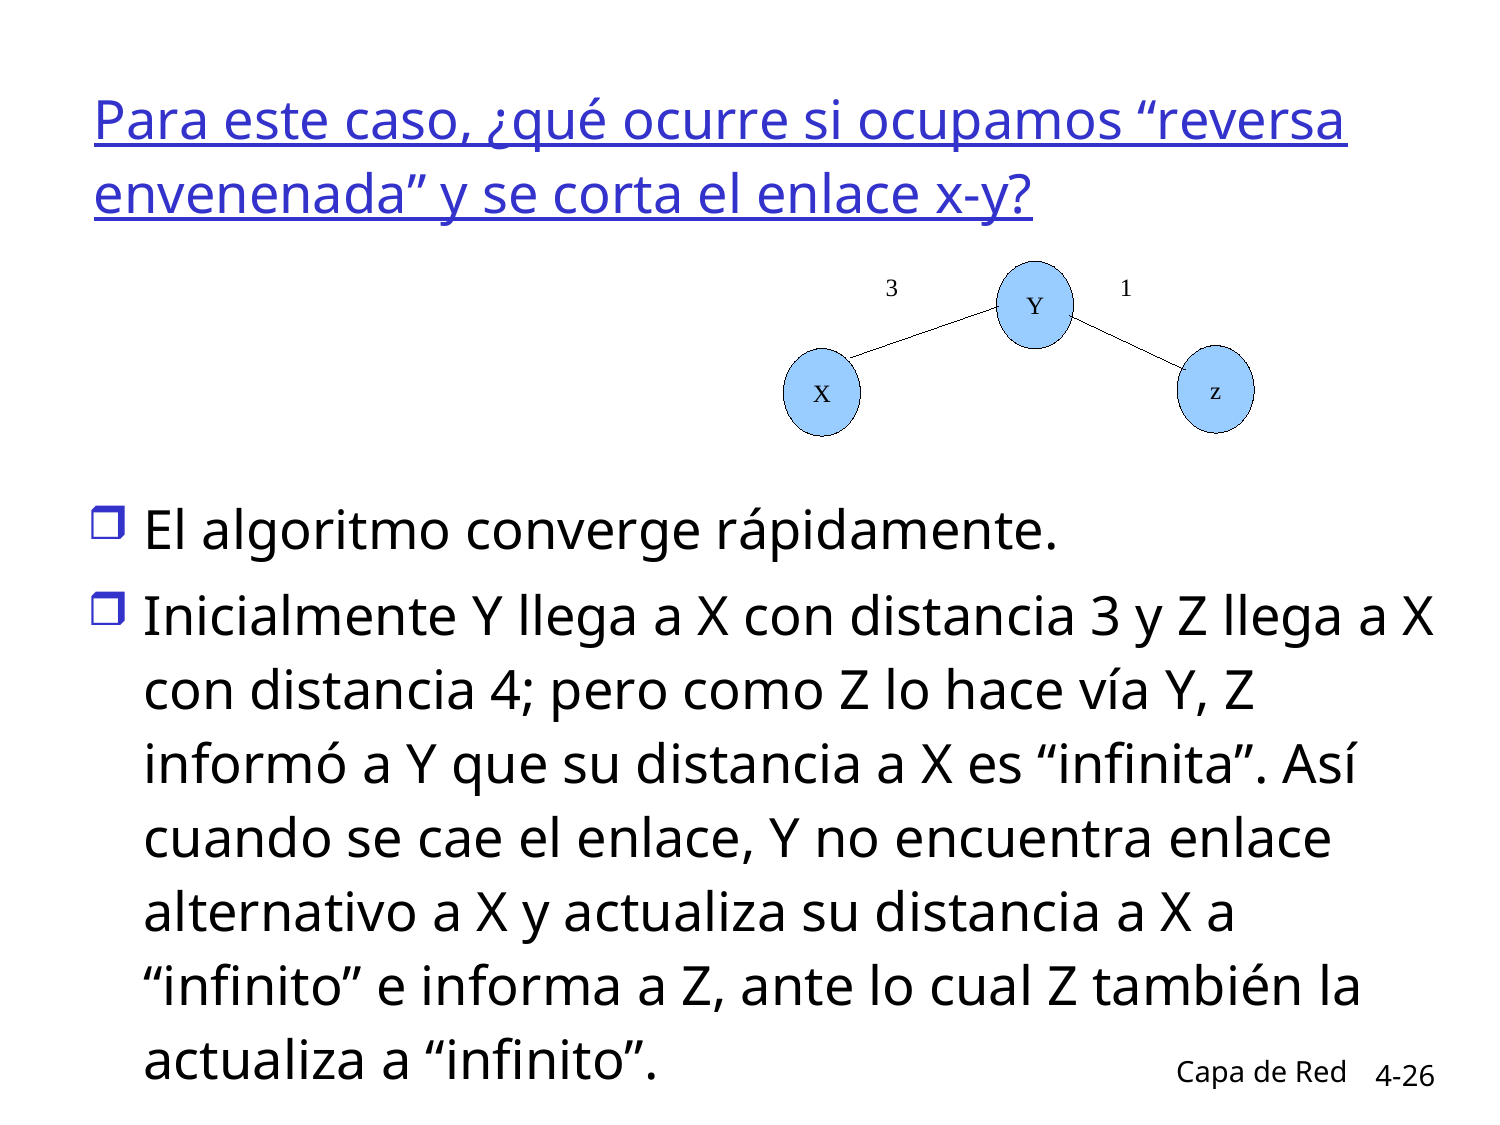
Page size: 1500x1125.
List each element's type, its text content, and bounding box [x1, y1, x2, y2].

text_box 1 [1104, 264, 1167, 355]
title Para este caso, ¿qué ocurre si ocupamos “reversa envenenada” y se corta el enlace x-y? [93, 95, 1369, 216]
text_box Y [996, 261, 1074, 349]
text_box 3 [870, 264, 933, 355]
text_box X [783, 348, 861, 437]
text_box z [1177, 345, 1255, 434]
list El algoritmo converge rápidamente. Inicialmente Y llega a X con distancia 3 y Z llega a X con distancia 4; pero como Z lo hace vía Y, Z informó a Y que su distancia a X es “infinita”. Así cuando se cae el enlace, Y no encuentra enlace alternativo a X y actualiza su distancia a X a “infinito” e informa a Z, ante lo cual Z también la actualiza a “infinito”. [87, 491, 1463, 924]
